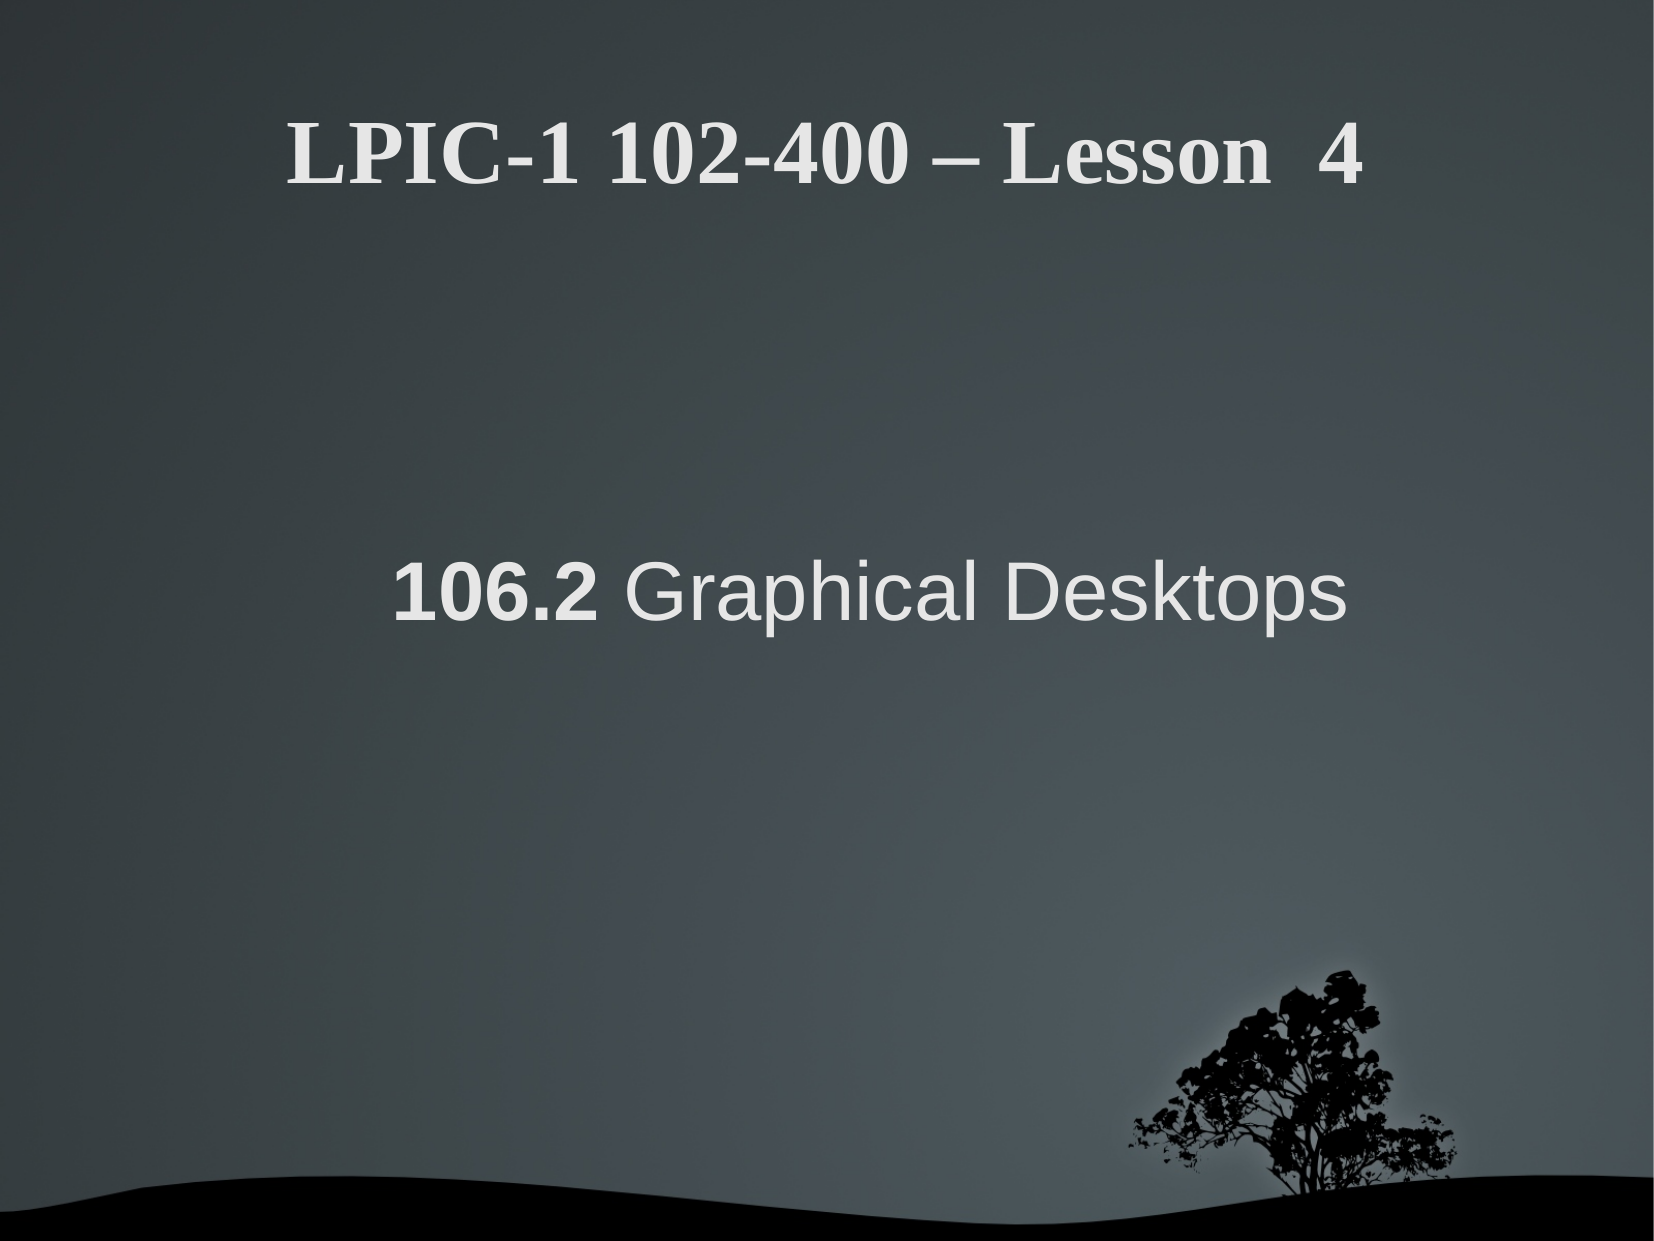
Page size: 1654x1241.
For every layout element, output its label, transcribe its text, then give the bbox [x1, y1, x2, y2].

title LPIC-1 102-400 – Lesson 4 [82, 49, 1571, 257]
list 106.2 Graphical Desktops [82, 290, 1571, 1109]
picture [0, 0, 1654, 1241]
